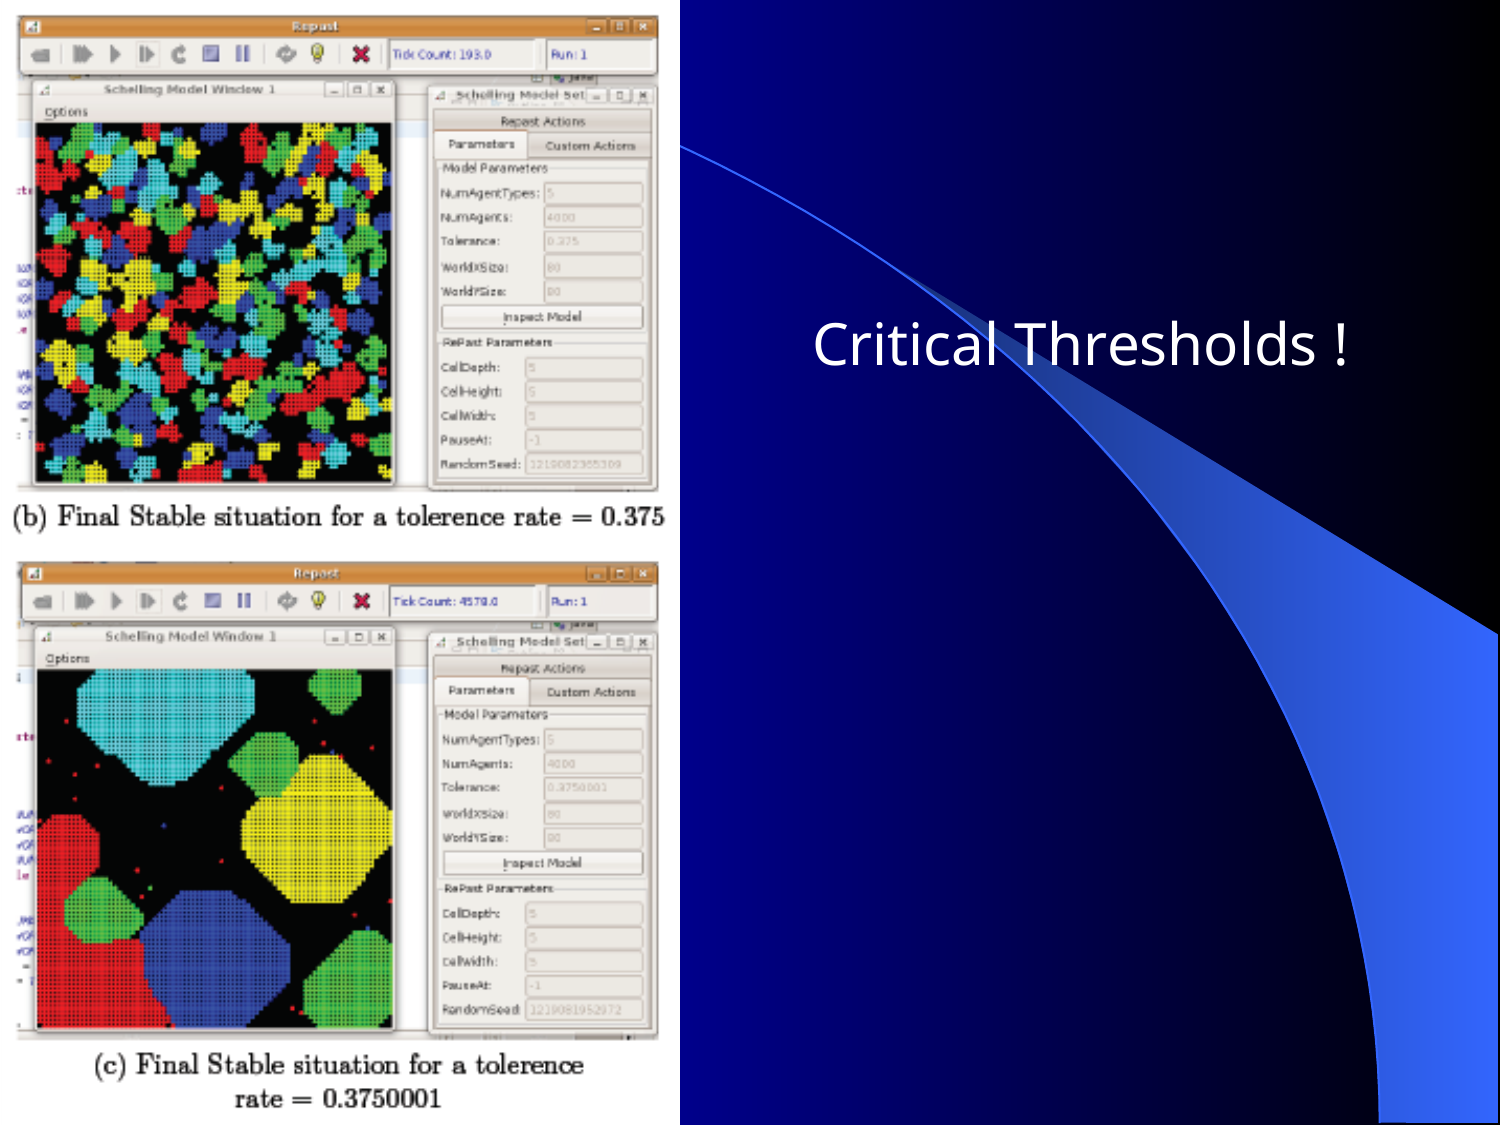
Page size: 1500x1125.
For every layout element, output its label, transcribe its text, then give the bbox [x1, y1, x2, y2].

text_box Critical Thresholds ! [797, 295, 1310, 532]
picture [0, 0, 680, 1125]
